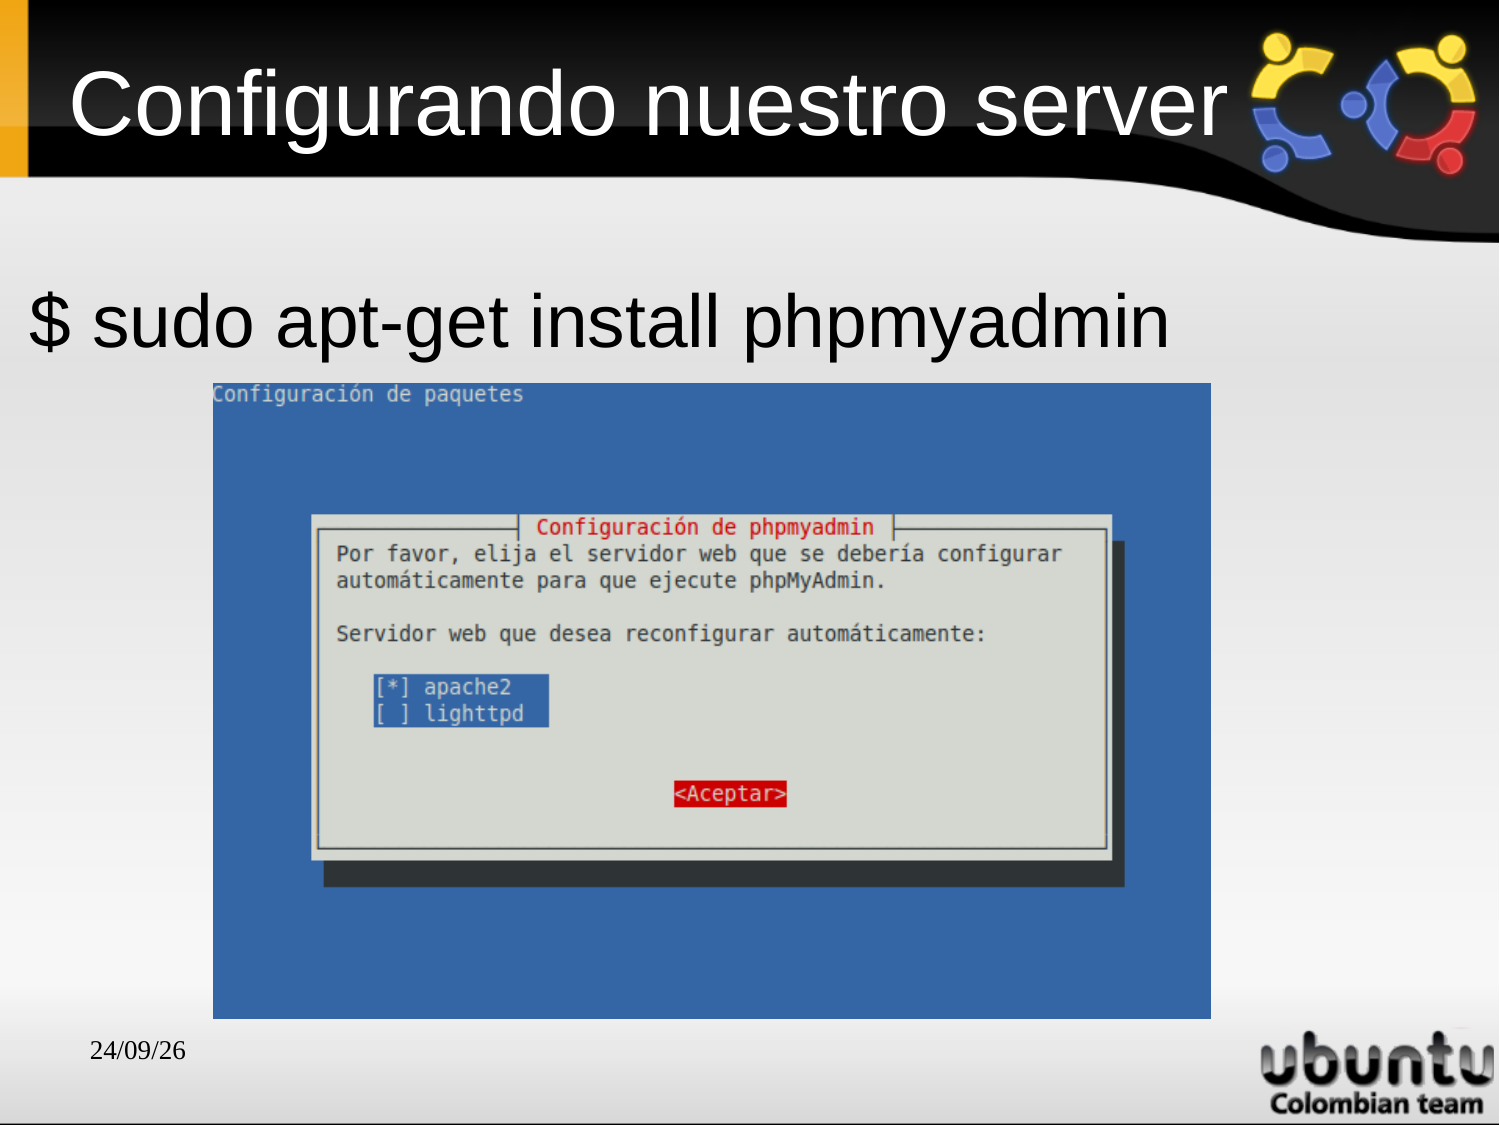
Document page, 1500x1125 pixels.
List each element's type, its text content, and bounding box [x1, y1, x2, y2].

picture [0, 0, 1499, 1125]
title Configurando nuestro server [59, 29, 1241, 178]
title $ sudo apt-get install phpmyadmin [29, 250, 1305, 477]
